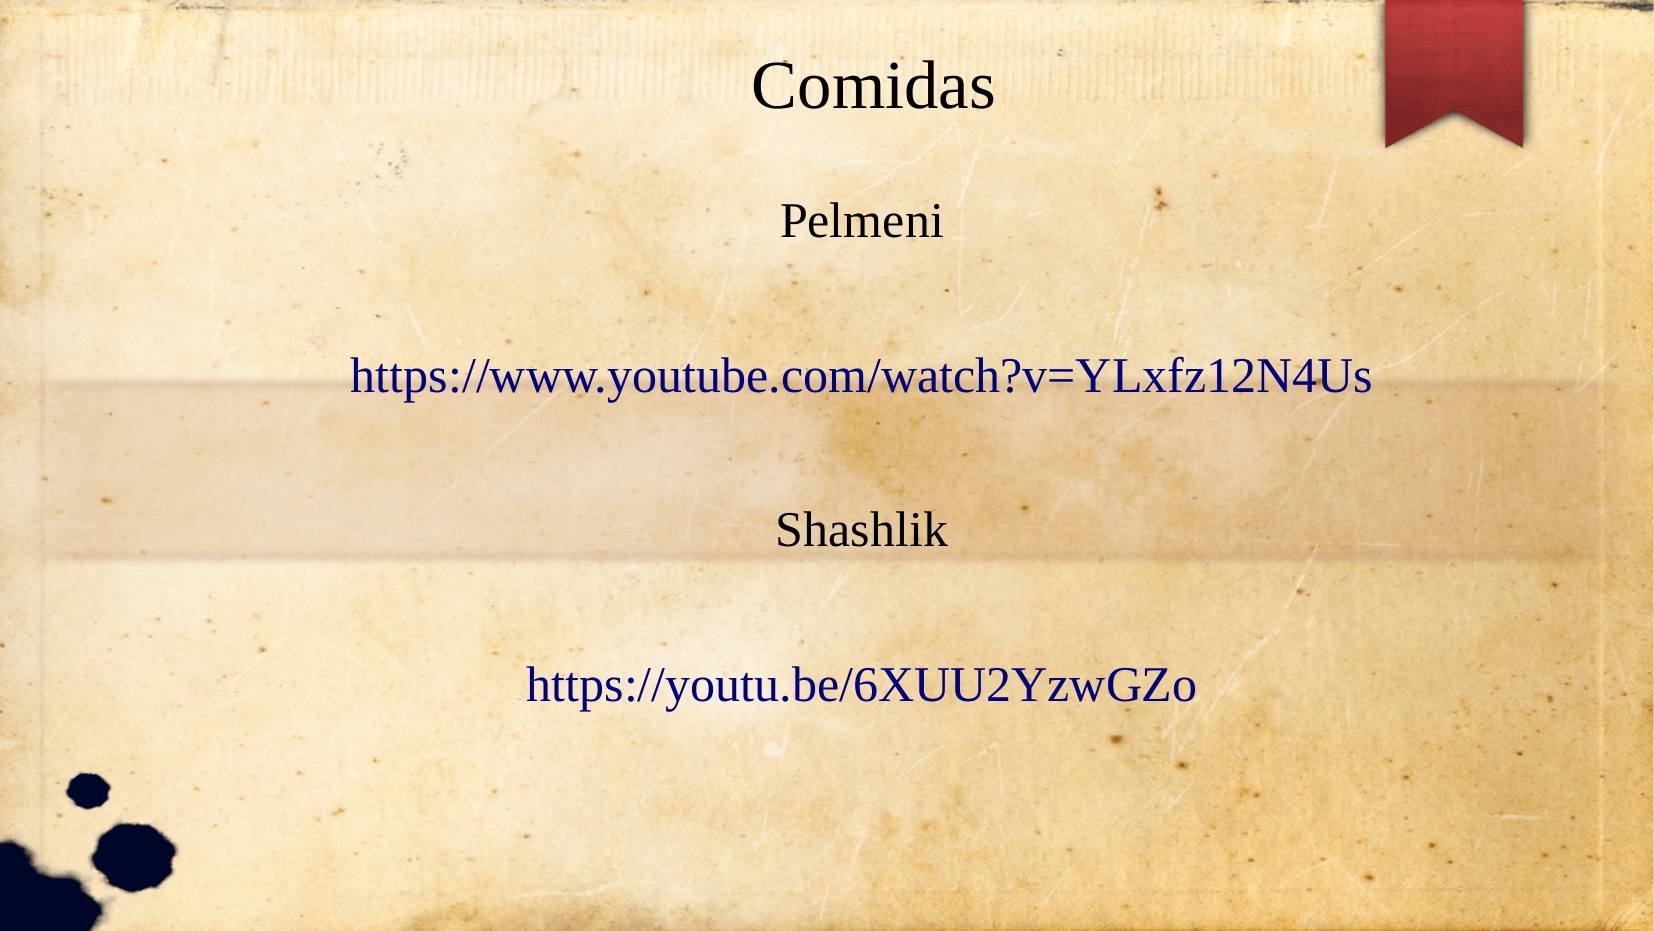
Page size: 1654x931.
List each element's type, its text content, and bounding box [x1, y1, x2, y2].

list Pelmeni https://www.youtube.com/watch?v=YLxfz12N4Us Shashlik https://youtu.be/6XUU2YzwGZo [82, 192, 1571, 733]
title Comidas [129, 47, 1619, 931]
picture [0, 0, 1654, 931]
